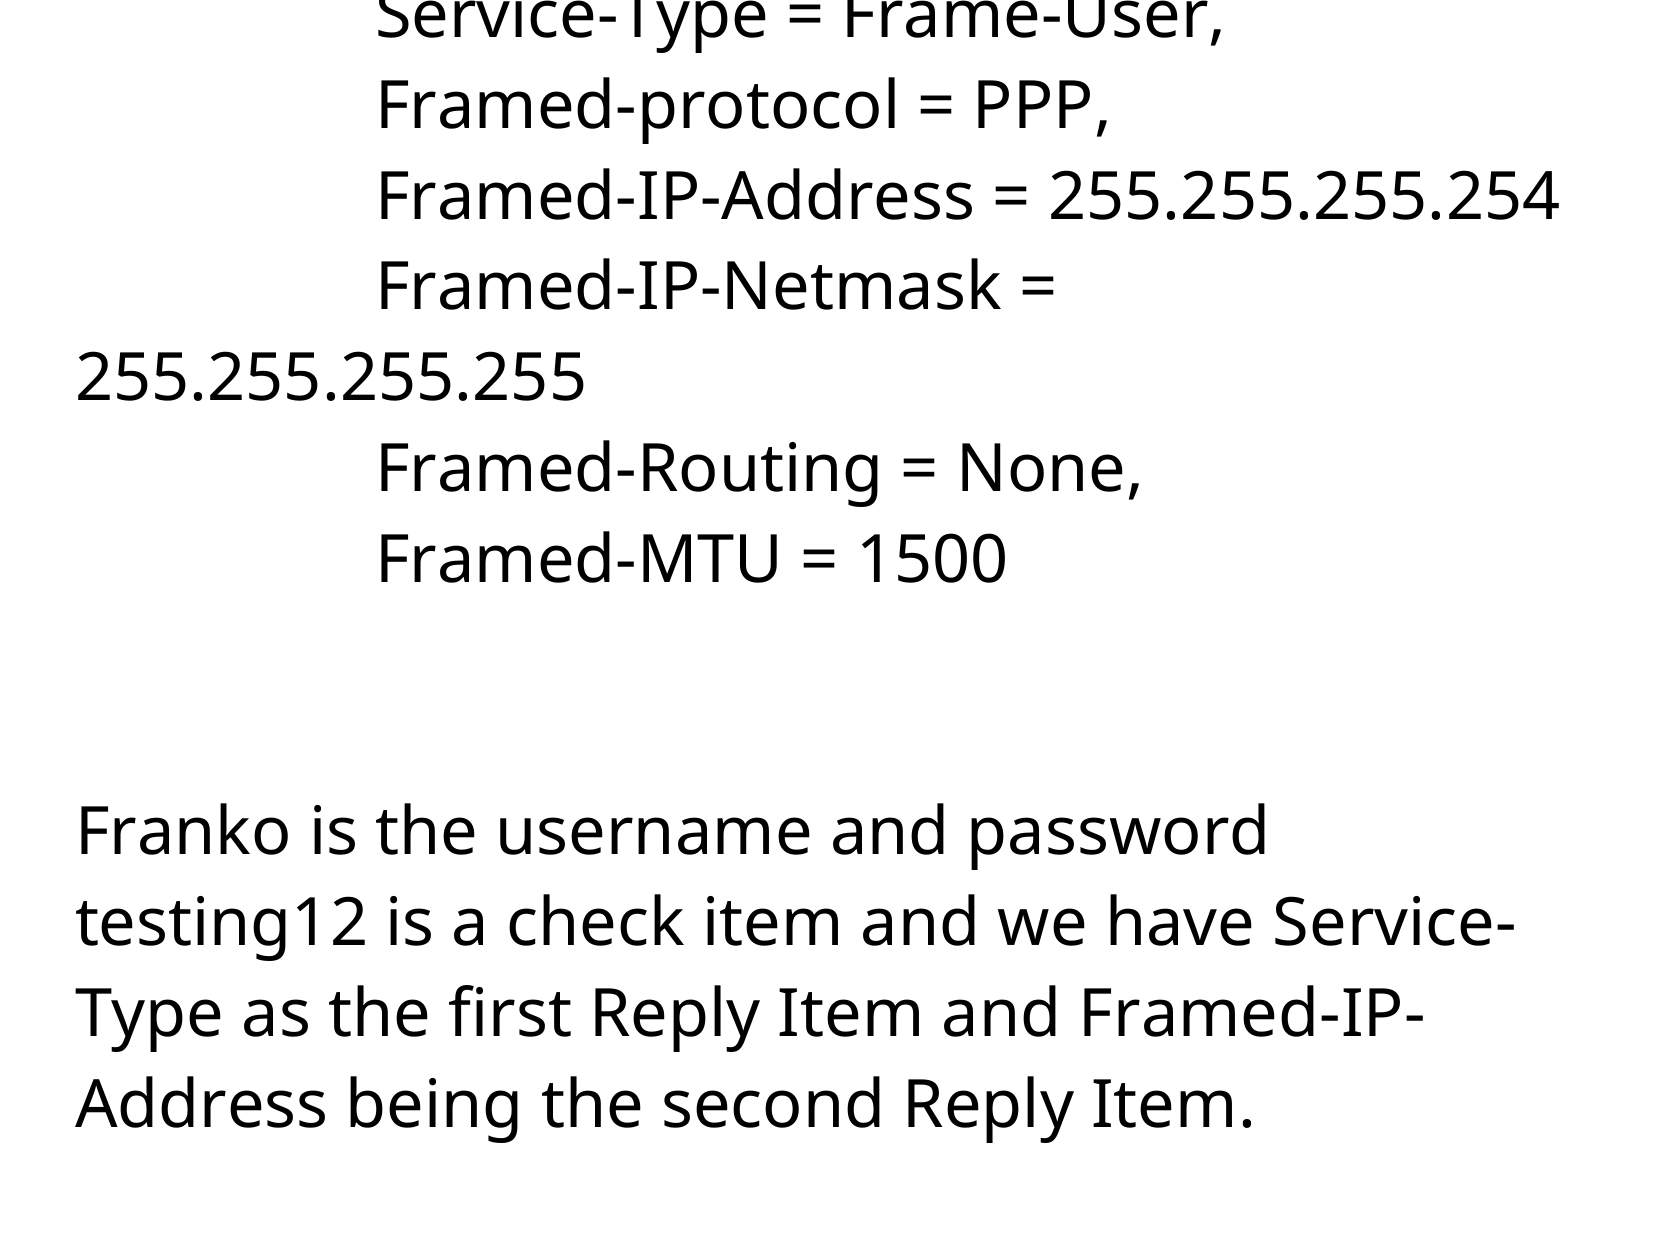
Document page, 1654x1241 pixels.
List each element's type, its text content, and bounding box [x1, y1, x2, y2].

subtitle Franko Password = 'testing12' Service-Type = Frame-User, Framed-protocol = PPP, Framed-IP-Address = 255.255.255.254 Framed-IP-Netmask = 255.255.255.255 Framed-Routing = None, Framed-MTU = 1500 Franko is the username and password testing12 is a check item and we have Service-Type as the first Reply Item and Framed-IP-Address being the second Reply Item. [75, 36, 1571, 1167]
